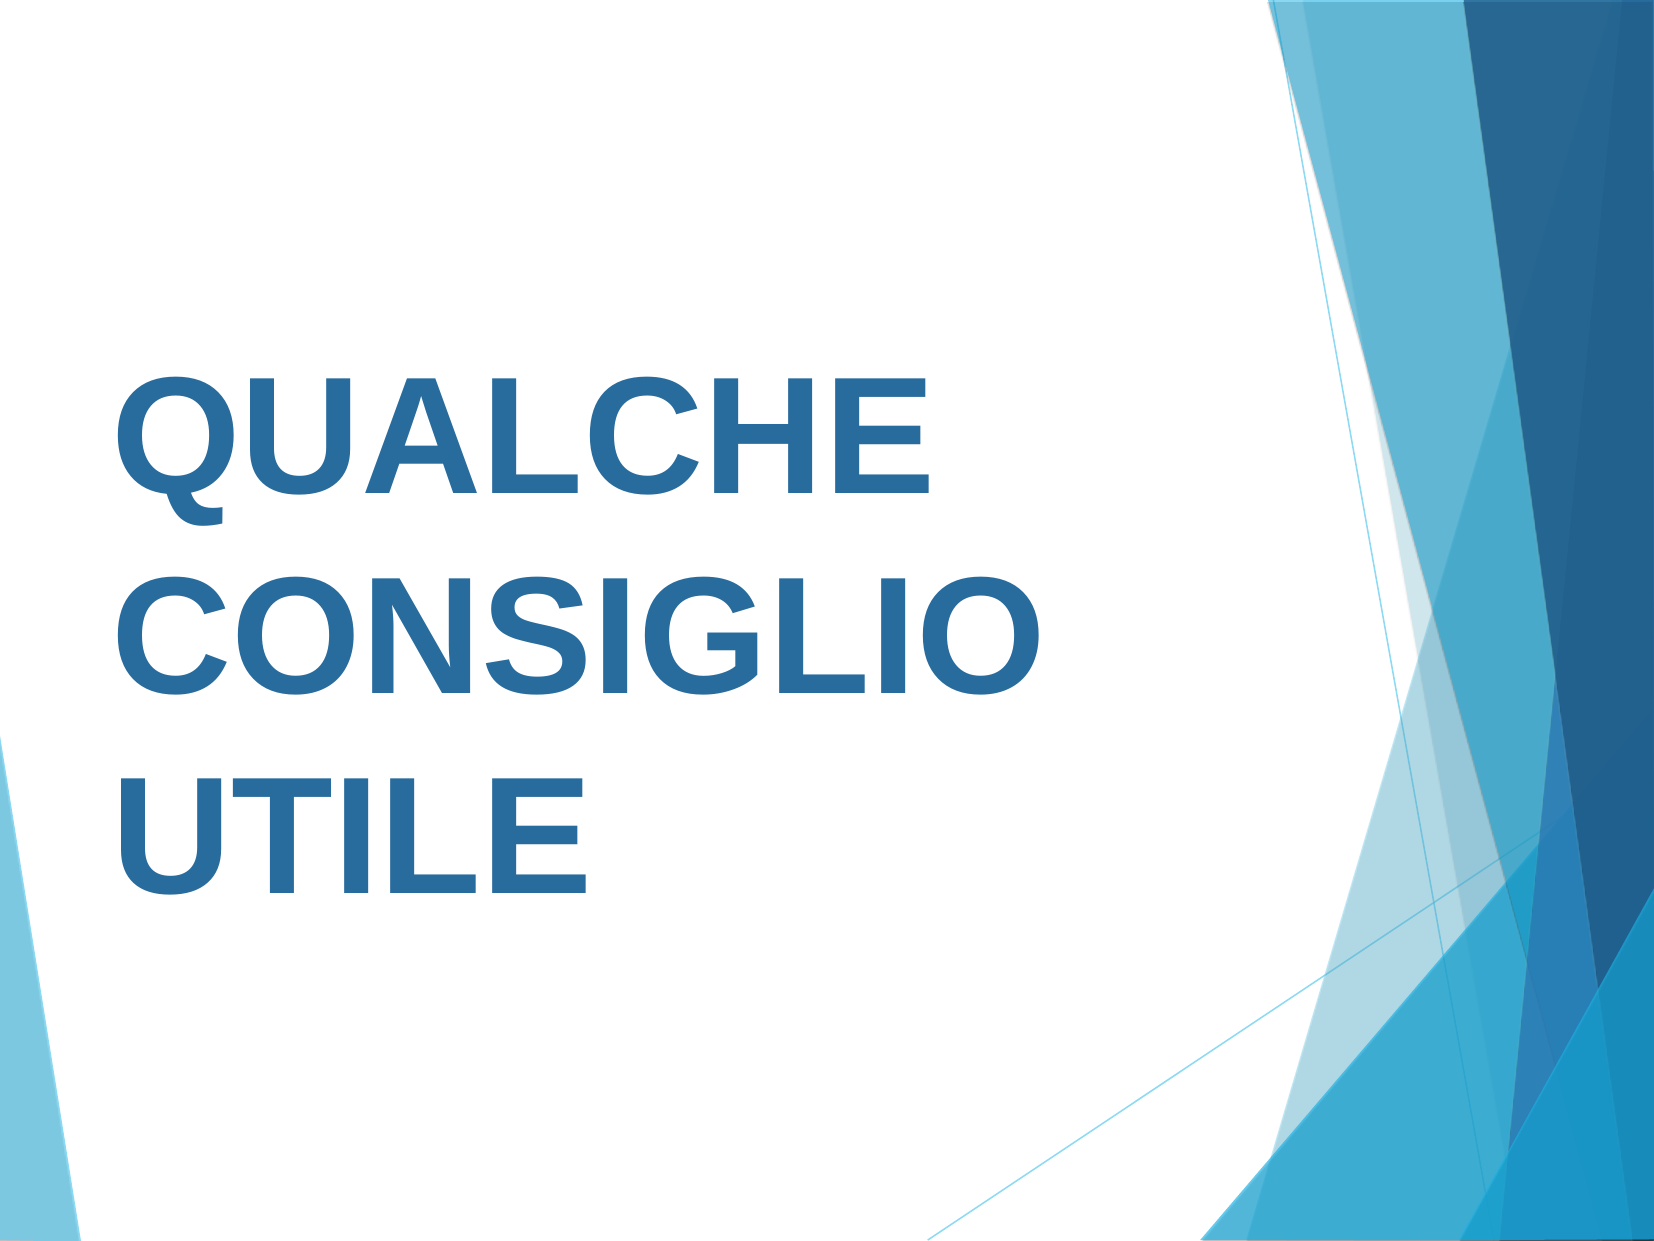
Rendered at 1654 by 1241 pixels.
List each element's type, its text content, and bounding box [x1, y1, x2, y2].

text_box QUALCHE CONSIGLIO UTILE [96, 319, 1467, 935]
